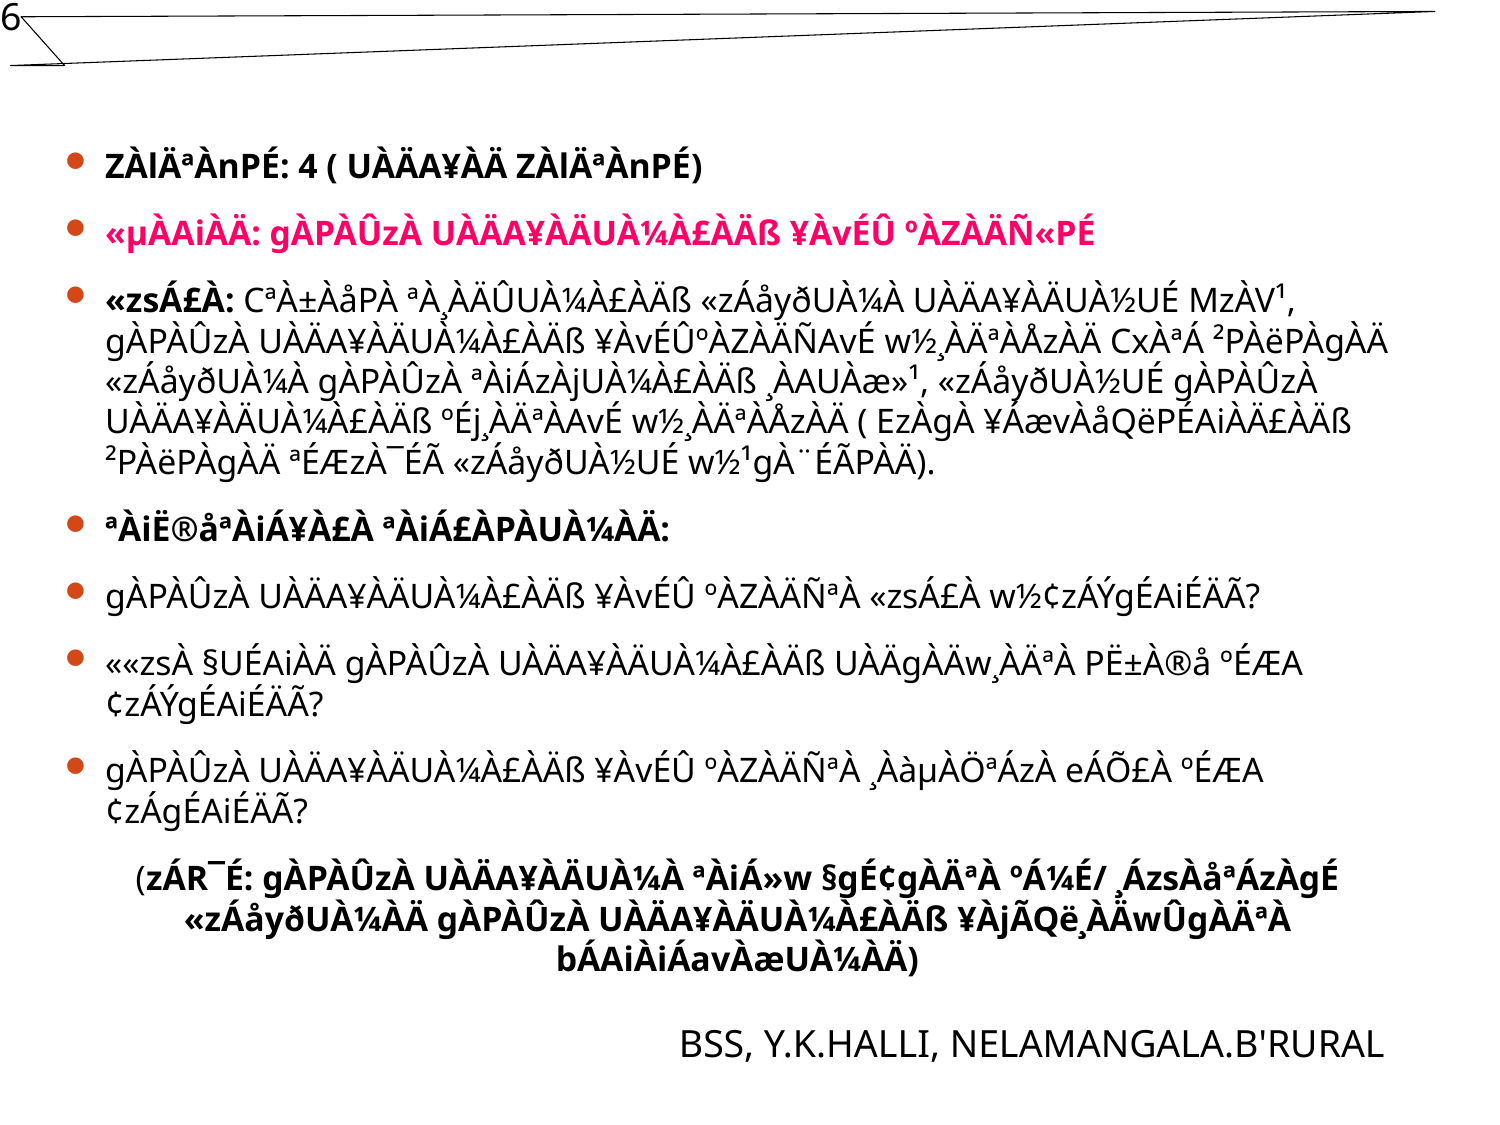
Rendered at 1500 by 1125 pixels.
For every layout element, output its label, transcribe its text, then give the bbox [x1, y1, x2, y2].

list ZÀlÄªÀnPÉ: 4 ( UÀÄA¥ÀÄ ZÀlÄªÀnPÉ) «µÀAiÀÄ: gÀPÀÛzÀ UÀÄA¥ÀÄUÀ¼À£ÀÄß ¥ÀvÉÛ ºÀZÀÄÑ«PÉ «zsÁ£À: CªÀ±ÀåPÀ ªÀ¸ÀÄÛUÀ¼À£ÀÄß «zÁåyðUÀ¼À UÀÄA¥ÀÄUÀ½UÉ MzÀV¹, gÀPÀÛzÀ UÀÄA¥ÀÄUÀ¼À£ÀÄß ¥ÀvÉÛºÀZÀÄÑAvÉ w½¸ÀÄªÀÅzÀÄ CxÀªÁ ²PÀëPÀgÀÄ «zÁåyðUÀ¼À gÀPÀÛzÀ ªÀiÁzÀjUÀ¼À£ÀÄß ¸ÀAUÀæ»¹, «zÁåyðUÀ½UÉ gÀPÀÛzÀ UÀÄA¥ÀÄUÀ¼À£ÀÄß ºÉj¸ÀÄªÀAvÉ w½¸ÀÄªÀÅzÀÄ ( EzÀgÀ ¥ÁævÀåQëPÉAiÀÄ£ÀÄß ²PÀëPÀgÀÄ ªÉÆzÀ¯ÉÃ «zÁåyðUÀ½UÉ w½¹gÀ¨ÉÃPÀÄ). ªÀiË®åªÀiÁ¥À£À ªÀiÁ£ÀPÀUÀ¼ÀÄ: gÀPÀÛzÀ UÀÄA¥ÀÄUÀ¼À£ÀÄß ¥ÀvÉÛ ºÀZÀÄÑªÀ «zsÁ£À w½¢zÁÝgÉAiÉÄÃ? ««zsÀ §UÉAiÀÄ gÀPÀÛzÀ UÀÄA¥ÀÄUÀ¼À£ÀÄß UÀÄgÀÄw¸ÀÄªÀ PË±À®å ºÉÆA¢zÁÝgÉAiÉÄÃ? gÀPÀÛzÀ UÀÄA¥ÀÄUÀ¼À£ÀÄß ¥ÀvÉÛ ºÀZÀÄÑªÀ ¸ÀàµÀÖªÁzÀ eÁÕ£À ºÉÆA¢zÁgÉAiÉÄÃ? (zÁR¯É: gÀPÀÛzÀ UÀÄA¥ÀÄUÀ¼À ªÀiÁ»w §gÉ¢gÀÄªÀ ºÁ¼É/ ¸ÁzsÀåªÁzÀgÉ «zÁåyðUÀ¼ÀÄ gÀPÀÛzÀ UÀÄA¥ÀÄUÀ¼À£ÀÄß ¥ÀjÃQë¸ÀÄwÛgÀÄªÀ bÁAiÀiÁavÀæUÀ¼ÀÄ) [50, 137, 1425, 988]
footer BSS, Y.K.HALLI, NELAMANGALA.B'RURAL [150, 1012, 1400, 1088]
